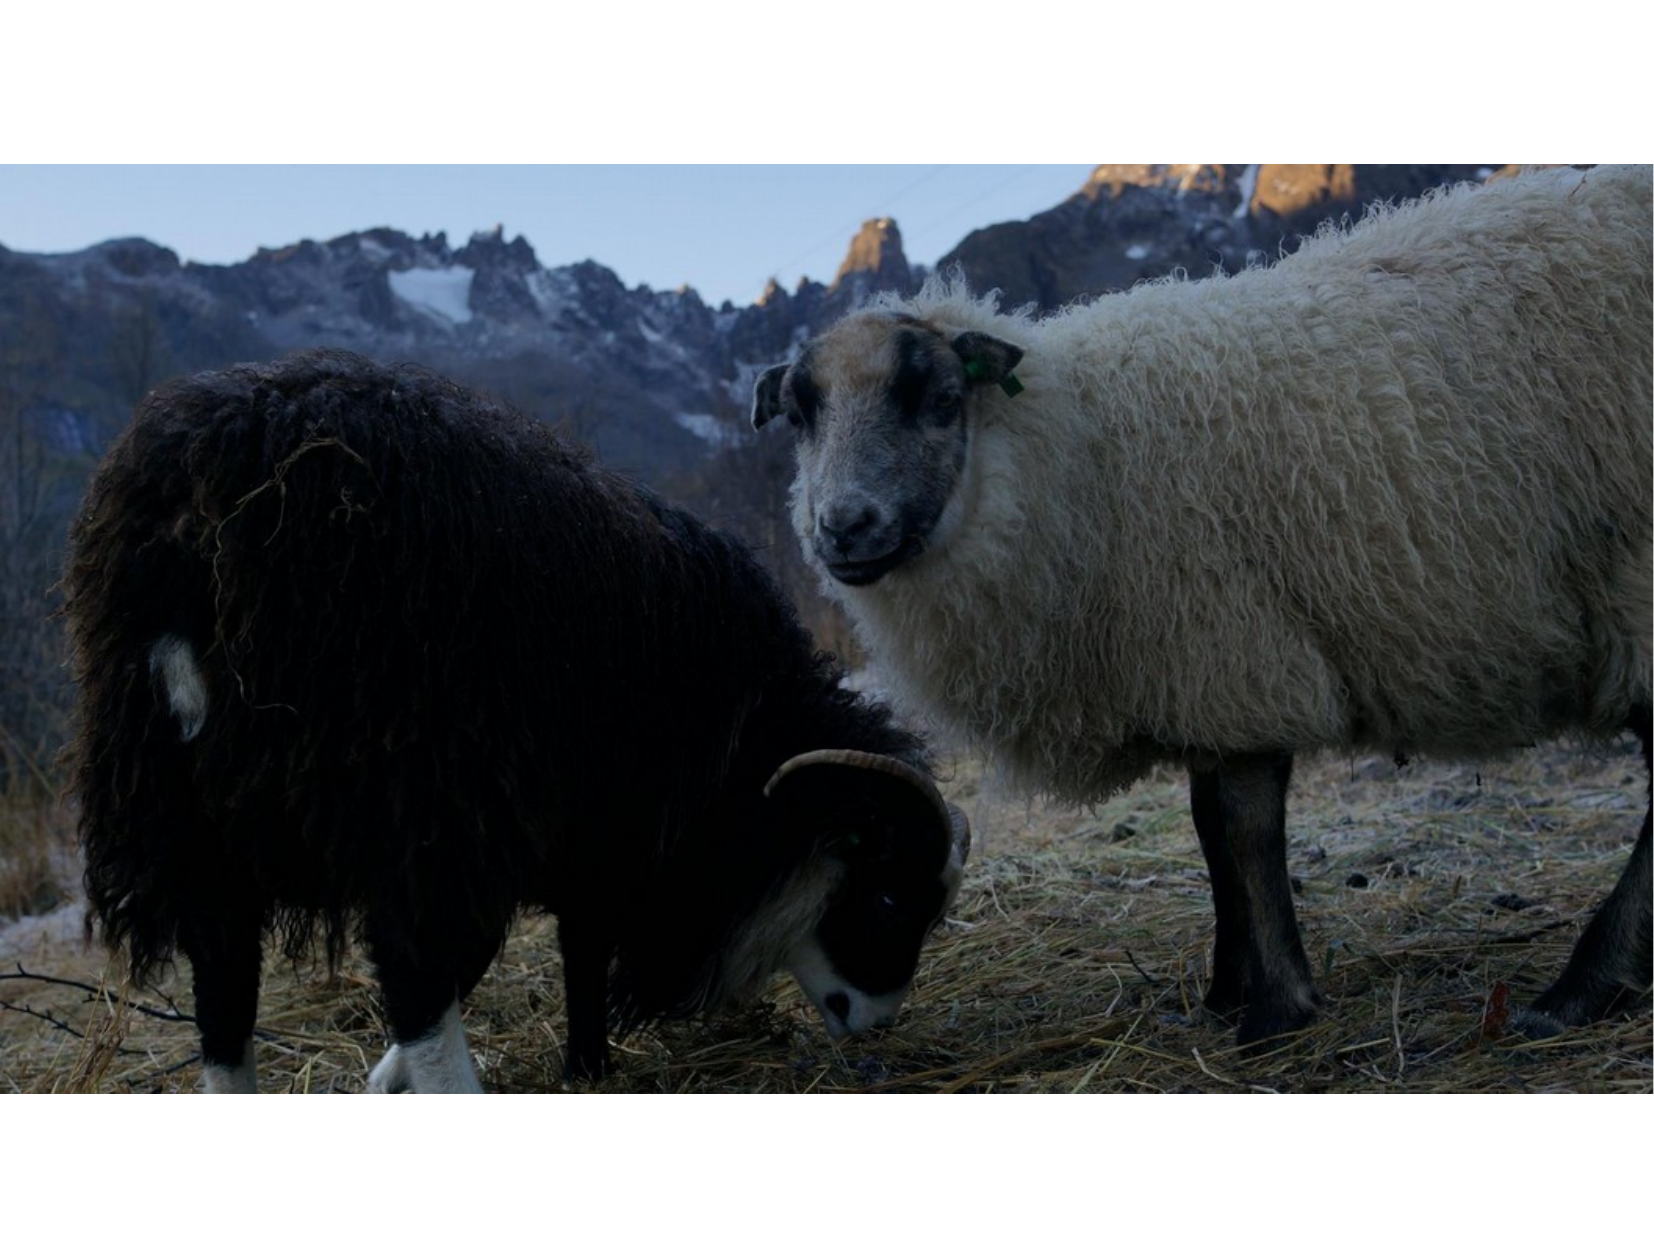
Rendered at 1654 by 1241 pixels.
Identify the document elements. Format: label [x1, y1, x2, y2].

picture [0, 164, 1654, 1094]
